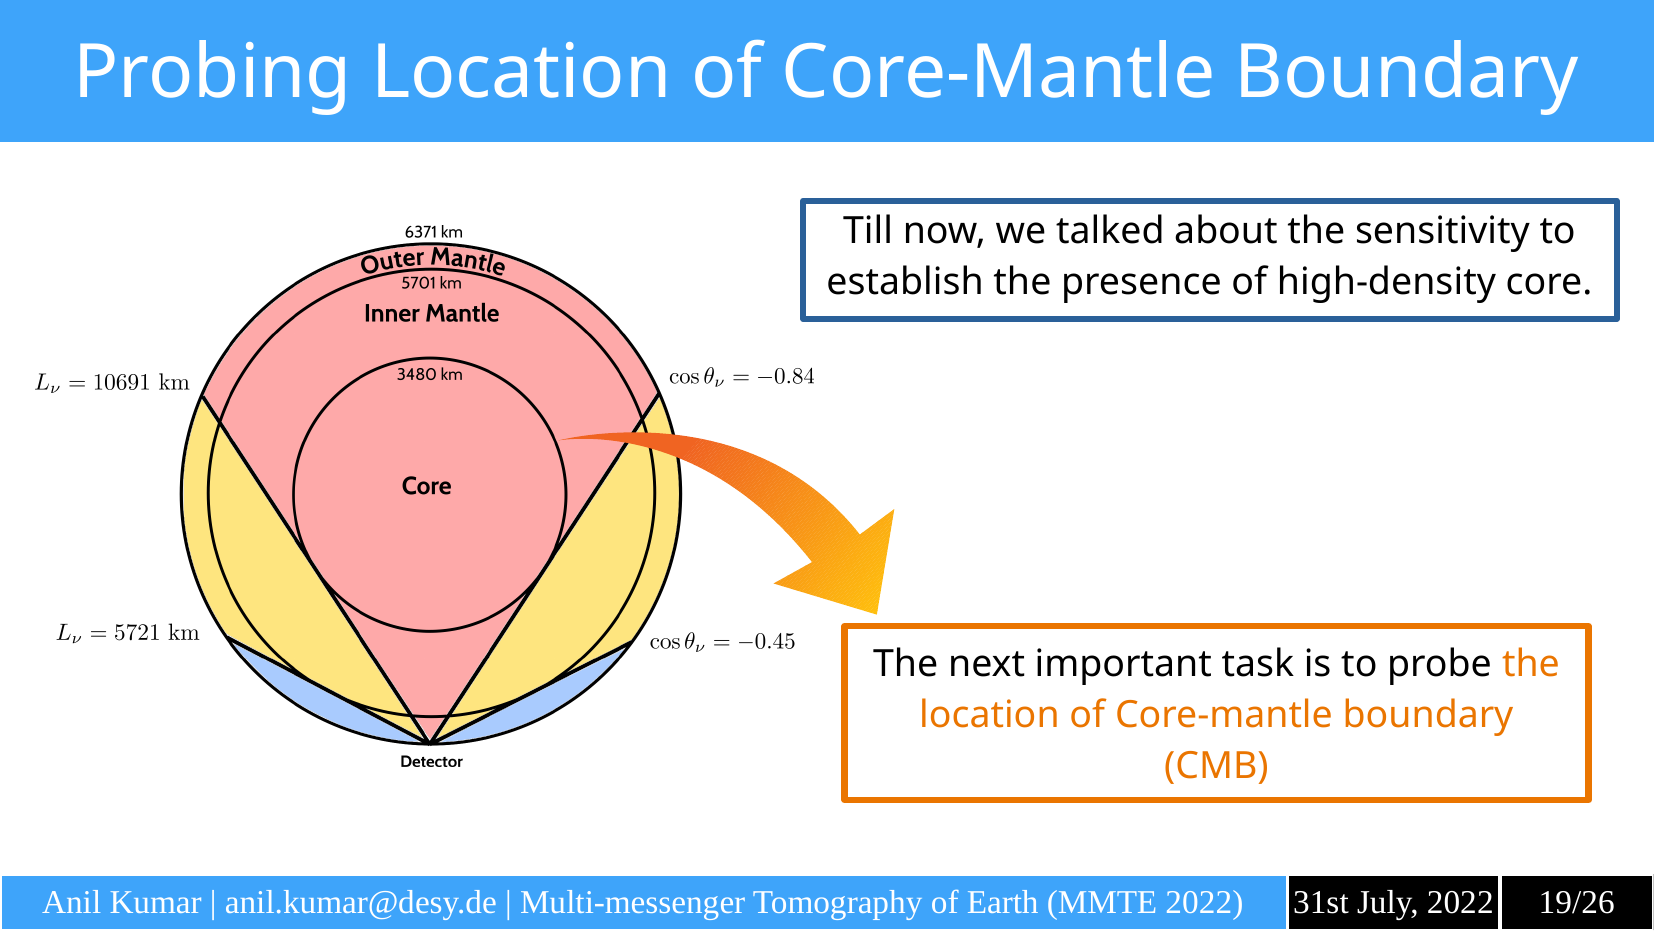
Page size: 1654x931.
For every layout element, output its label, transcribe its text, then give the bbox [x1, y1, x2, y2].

title Probing Location of Core-Mantle Boundary [0, 0, 1654, 142]
picture [35, 165, 907, 827]
list Till now, we talked about the sensitivity to establish the presence of high-density core. [803, 200, 1617, 319]
text_box The next important task is to probe the location of Core-mantle boundary (CMB) [844, 625, 1589, 751]
